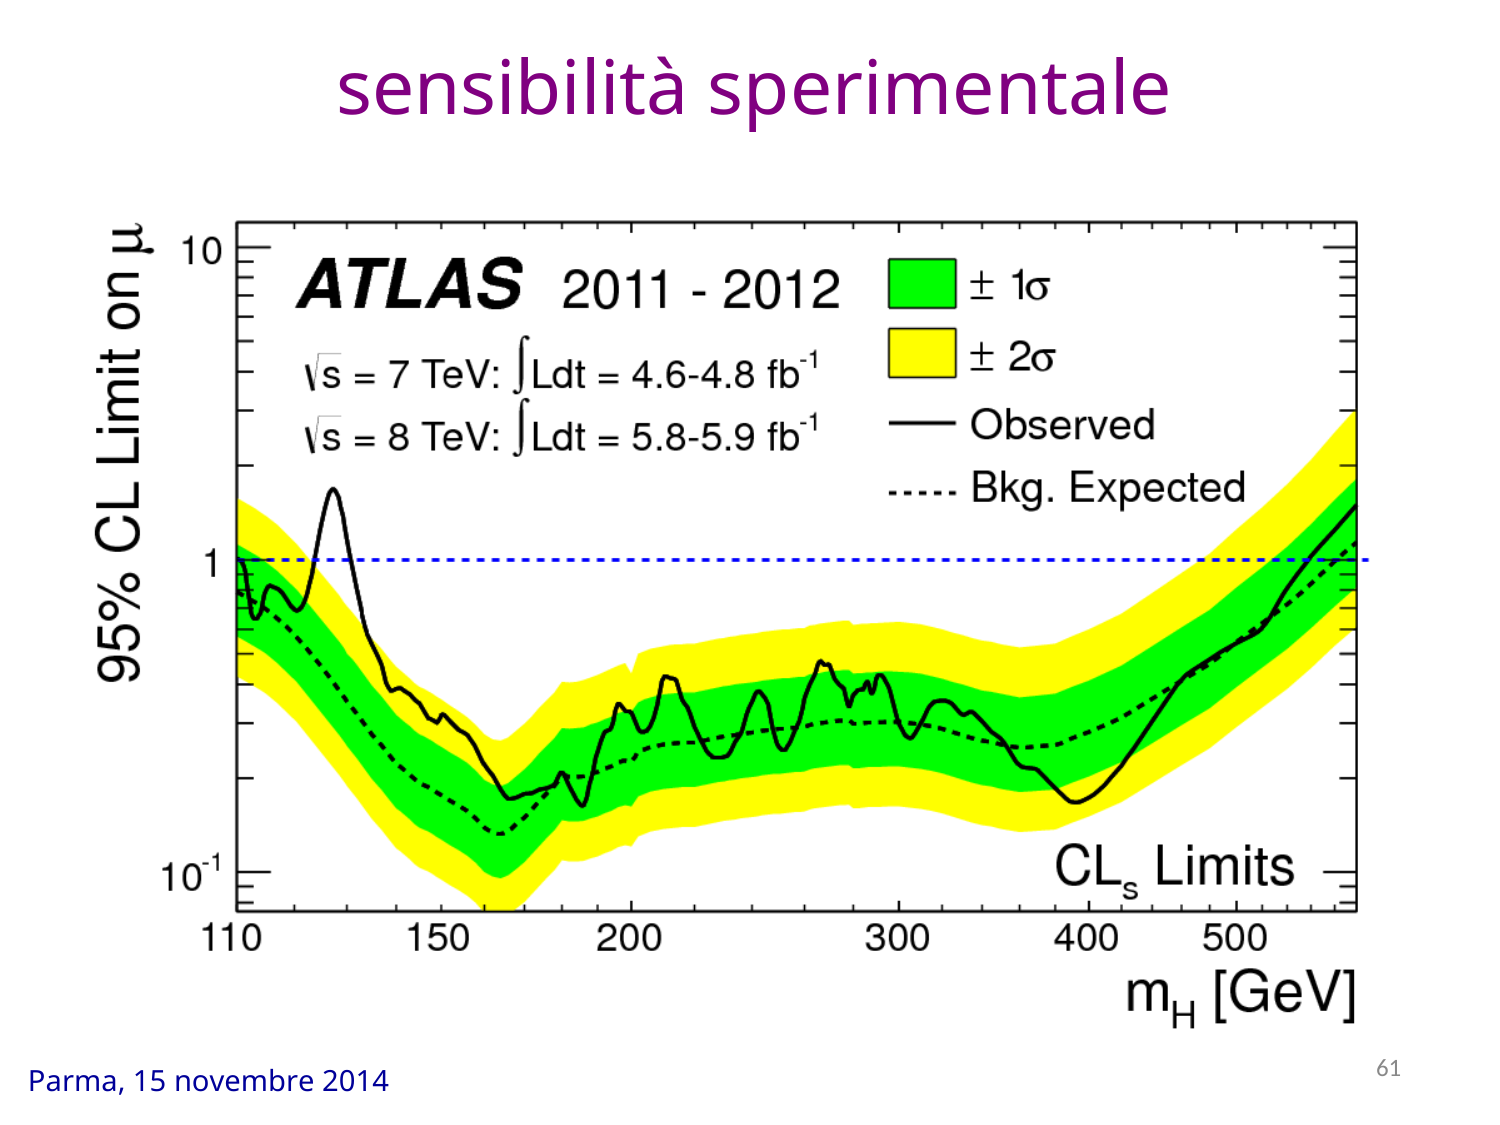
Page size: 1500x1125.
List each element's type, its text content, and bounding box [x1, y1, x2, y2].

picture [10, 178, 1428, 1051]
text_box <numero> [1074, 1051, 1417, 1095]
text_box sensibilità sperimentale [321, 31, 1188, 138]
